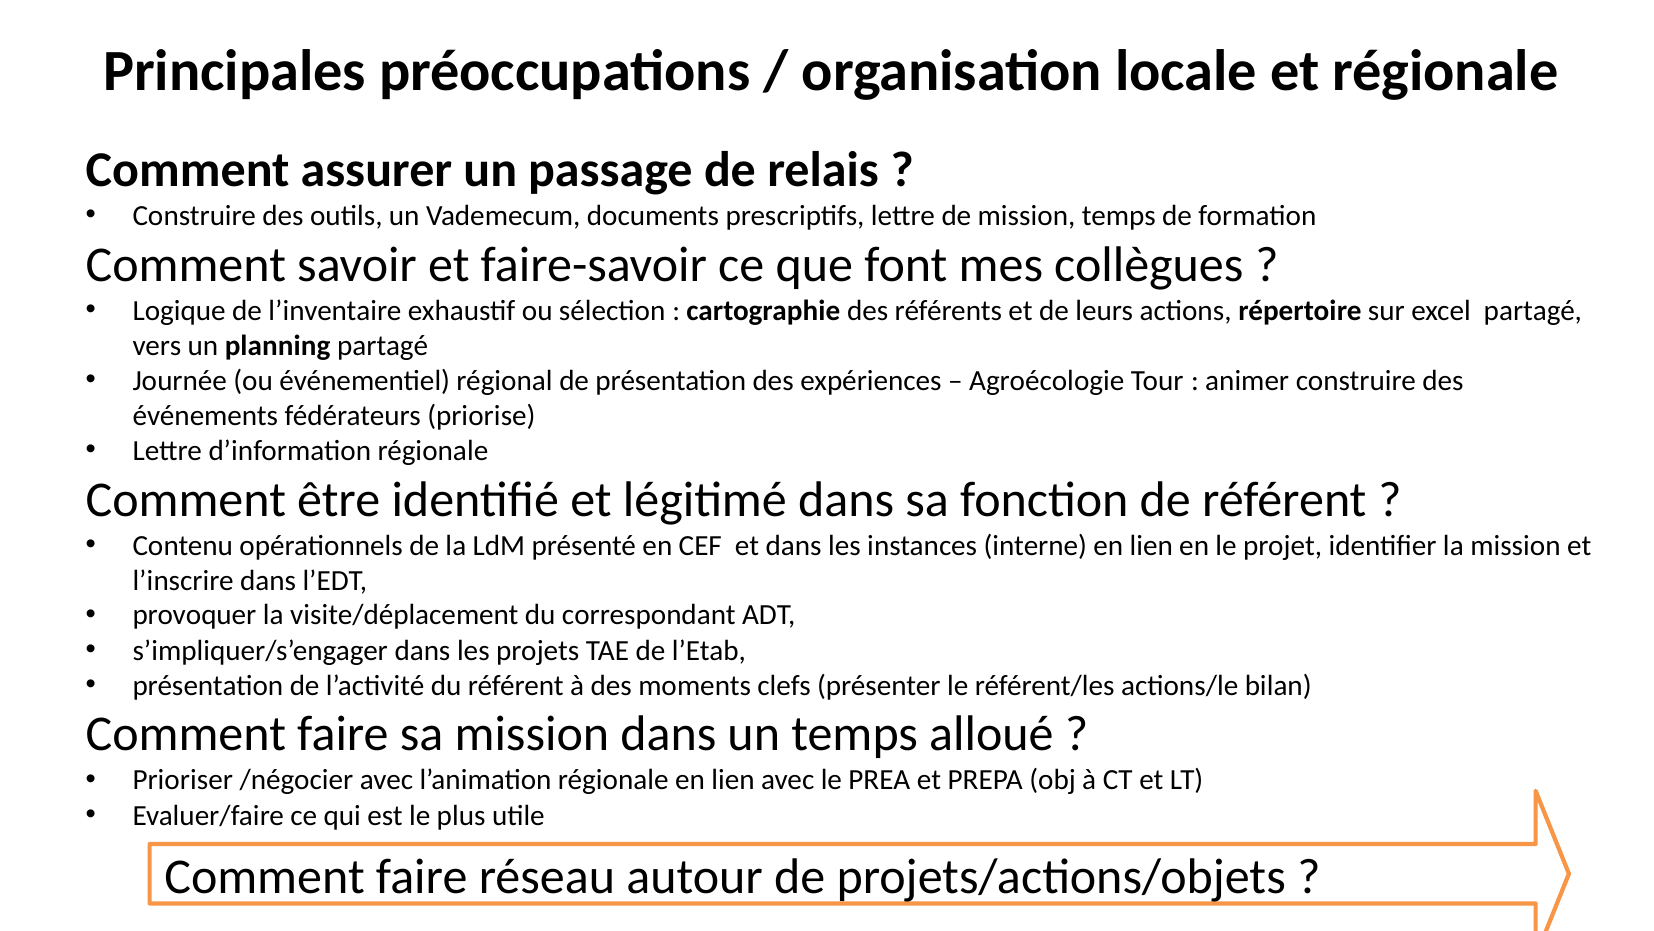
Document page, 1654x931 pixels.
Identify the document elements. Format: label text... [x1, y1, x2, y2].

text_box Comment assurer un passage de relais ? Construire des outils, un Vademecum, documents prescriptifs, lettre de mission, temps de formation Comment savoir et faire-savoir ce que font mes collègues ? Logique de l’inventaire exhaustif ou sélection : cartographie des référents et de leurs actions, répertoire sur excel partagé, vers un planning partagé Journée (ou événementiel) régional de présentation des expériences – Agroécologie Tour : animer construire des événements fédérateurs (priorise) Lettre d’information régionale Comment être identifié et légitimé dans sa fonction de référent ? Contenu opérationnels de la LdM présenté en CEF et dans les instances (interne) en lien en le projet, identifier la mission et l’inscrire dans l’EDT, provoquer la visite/déplacement du correspondant ADT, s’impliquer/s’engager dans les projets TAE de l’Etab, présentation de l’activité du référent à des moments clefs (présenter le référent/les actions/le bilan) Comment faire sa mission dans un temps alloué ? Prioriser /négocier avec l’animation régionale en lien avec le PREA et PREPA (obj à CT et LT) Evaluer/faire ce qui est le plus utile [70, 128, 1621, 839]
title Principales préoccupations / organisation locale et régionale [42, 19, 1619, 115]
text_box Comment faire réseau autour de projets/actions/objets ? [149, 790, 1569, 931]
